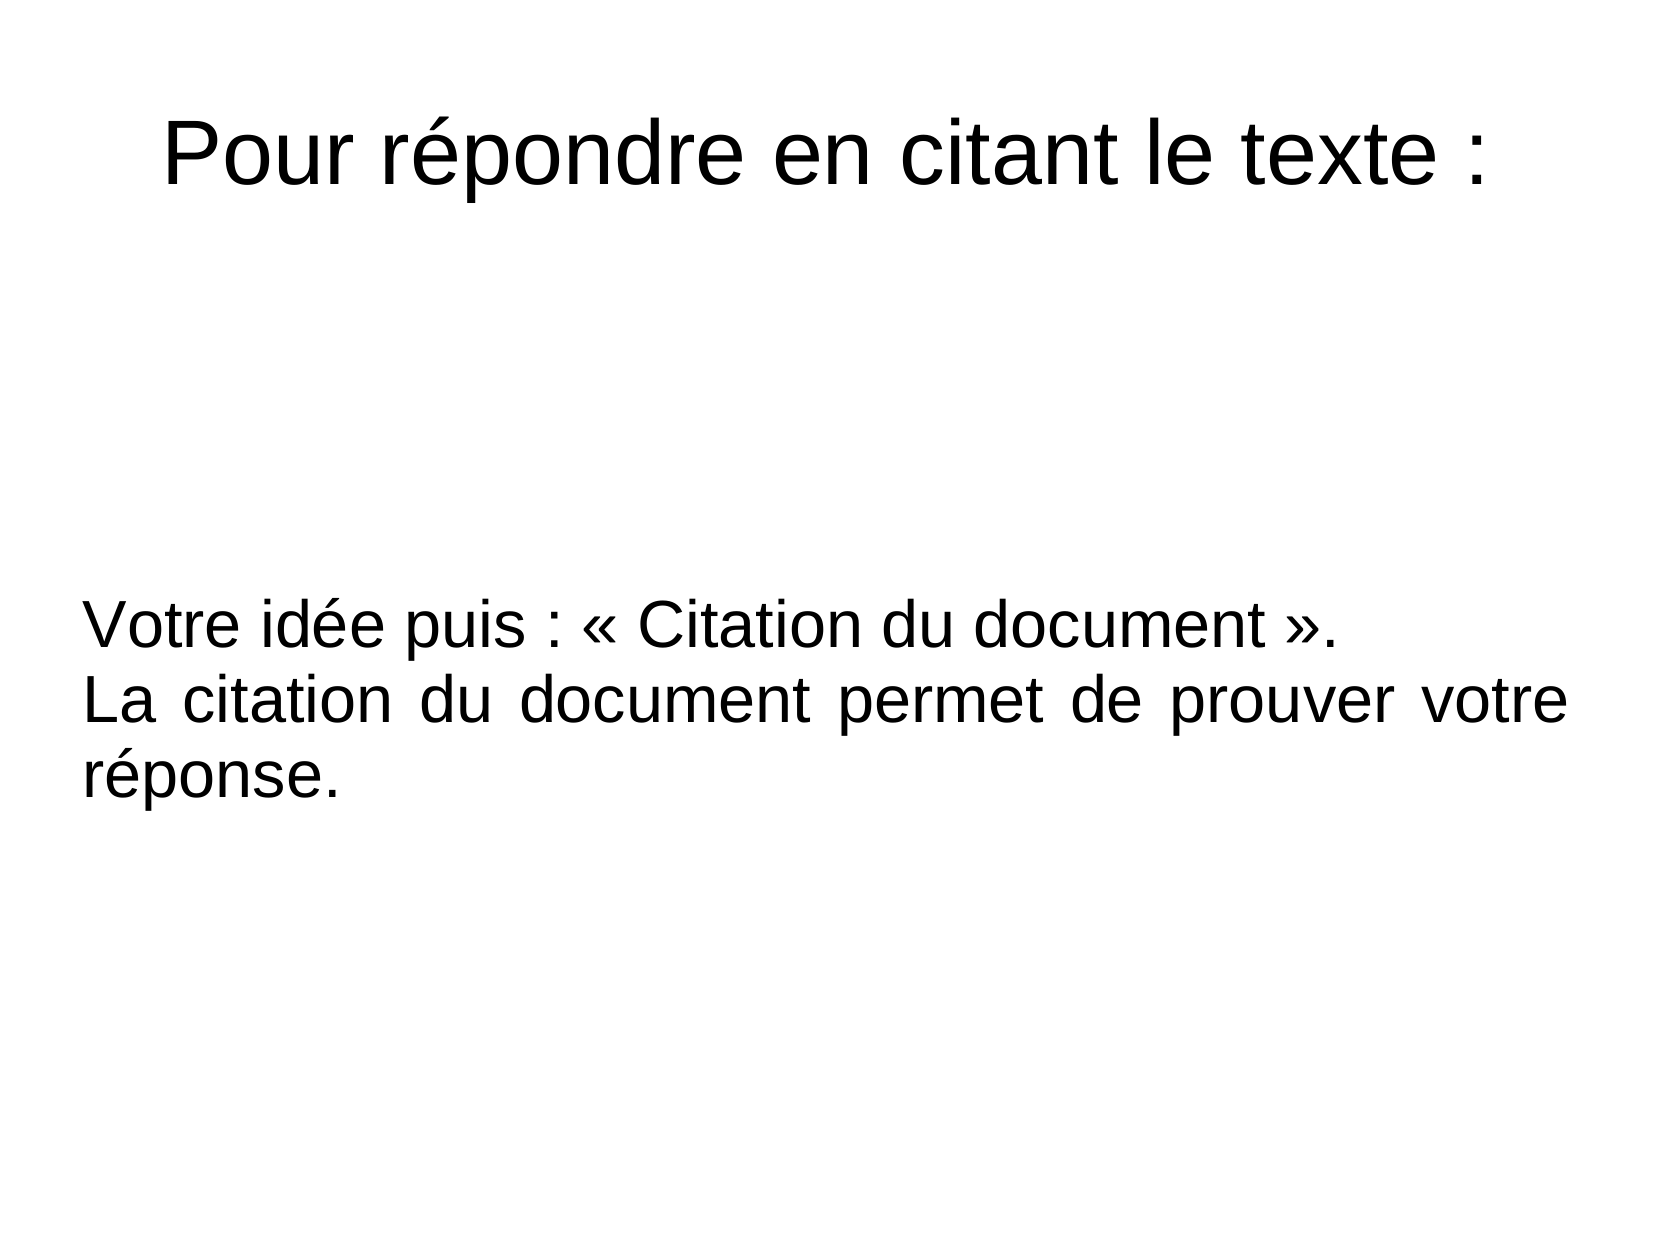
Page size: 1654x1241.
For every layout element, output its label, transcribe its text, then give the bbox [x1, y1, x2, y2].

subtitle Votre idée puis : « Citation du document ». La citation du document permet de prouver votre réponse. [82, 297, 1571, 1102]
title Pour répondre en citant le texte : [82, 56, 1571, 250]
